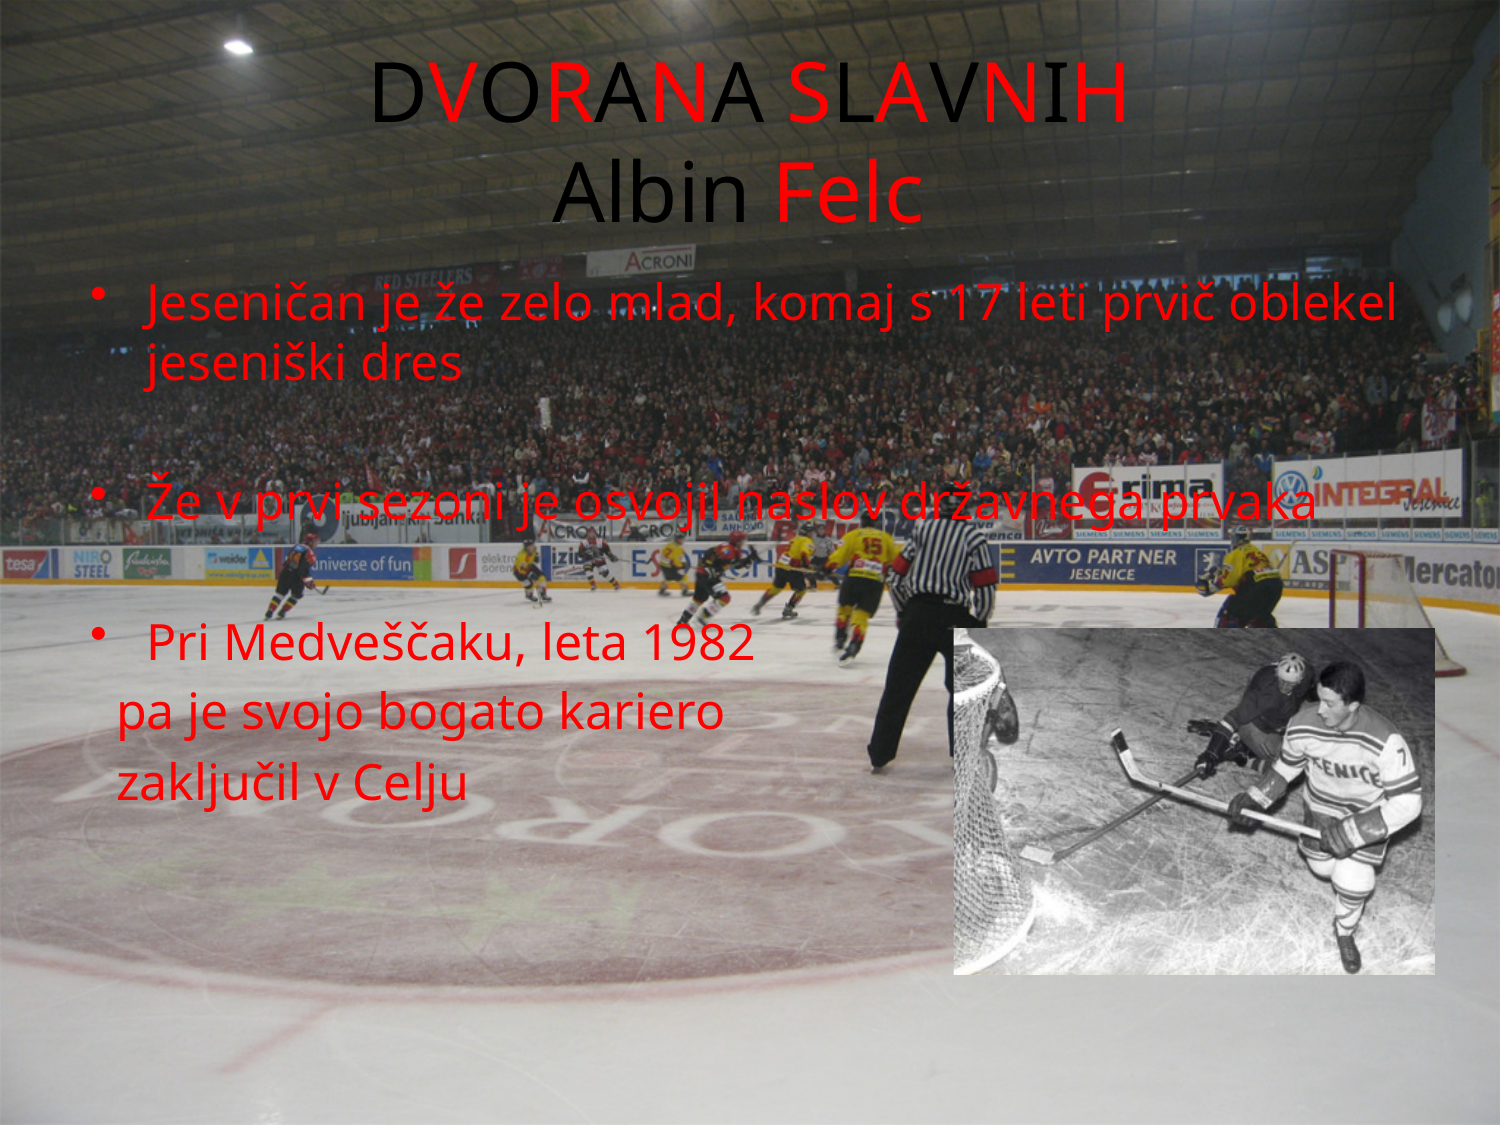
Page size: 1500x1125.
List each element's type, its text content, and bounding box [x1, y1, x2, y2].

picture [0, 0, 1500, 1125]
list Jeseničan je že zelo mlad, komaj s 17 leti prvič oblekel jeseniški dres Že v prvi sezoni je osvojil naslov državnega prvaka Pri Medveščaku, leta 1982 pa je svojo bogato kariero zaključil v Celju [75, 262, 1425, 1005]
title DVORANA SLAVNIH Albin Felc [75, 45, 1425, 233]
